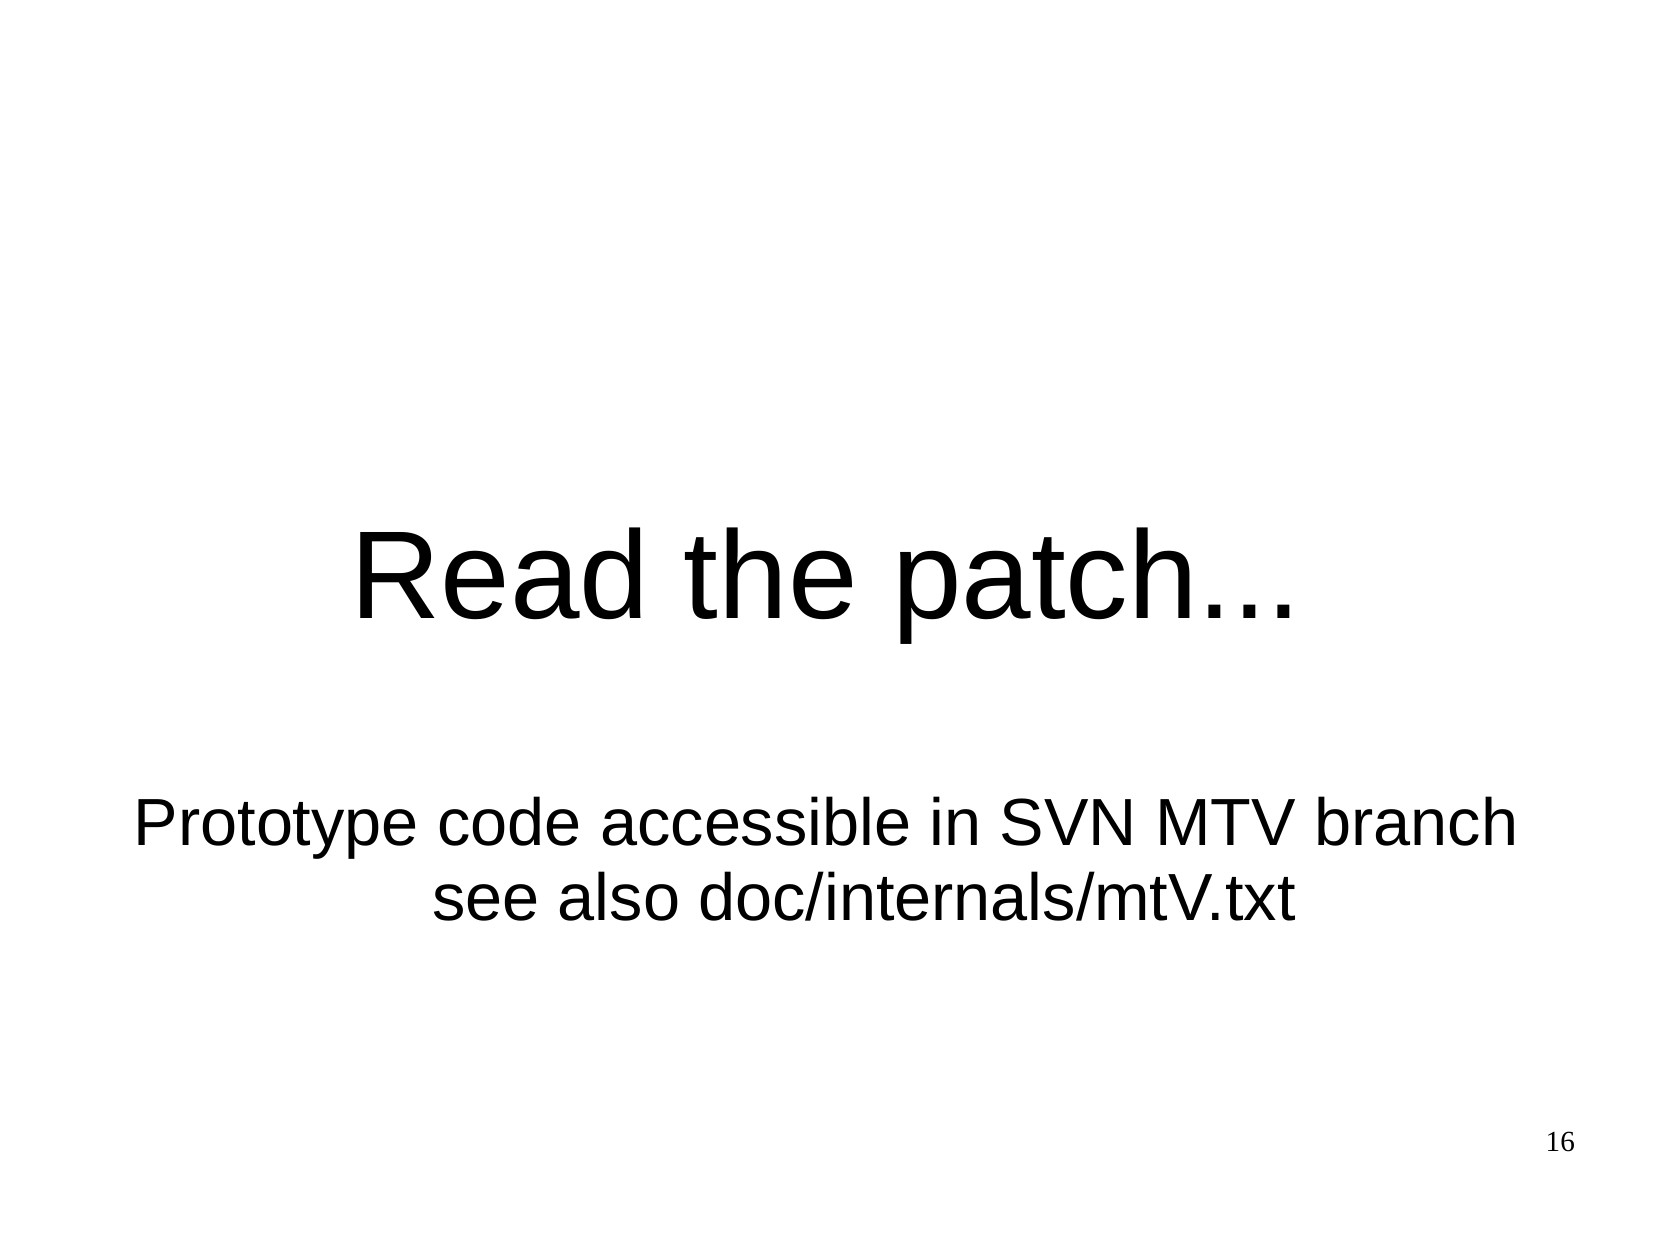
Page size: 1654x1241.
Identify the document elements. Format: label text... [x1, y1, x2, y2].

subtitle Read the patch... Prototype code accessible in SVN MTV branch see also doc/internals/mtV.txt [82, 290, 1571, 1010]
